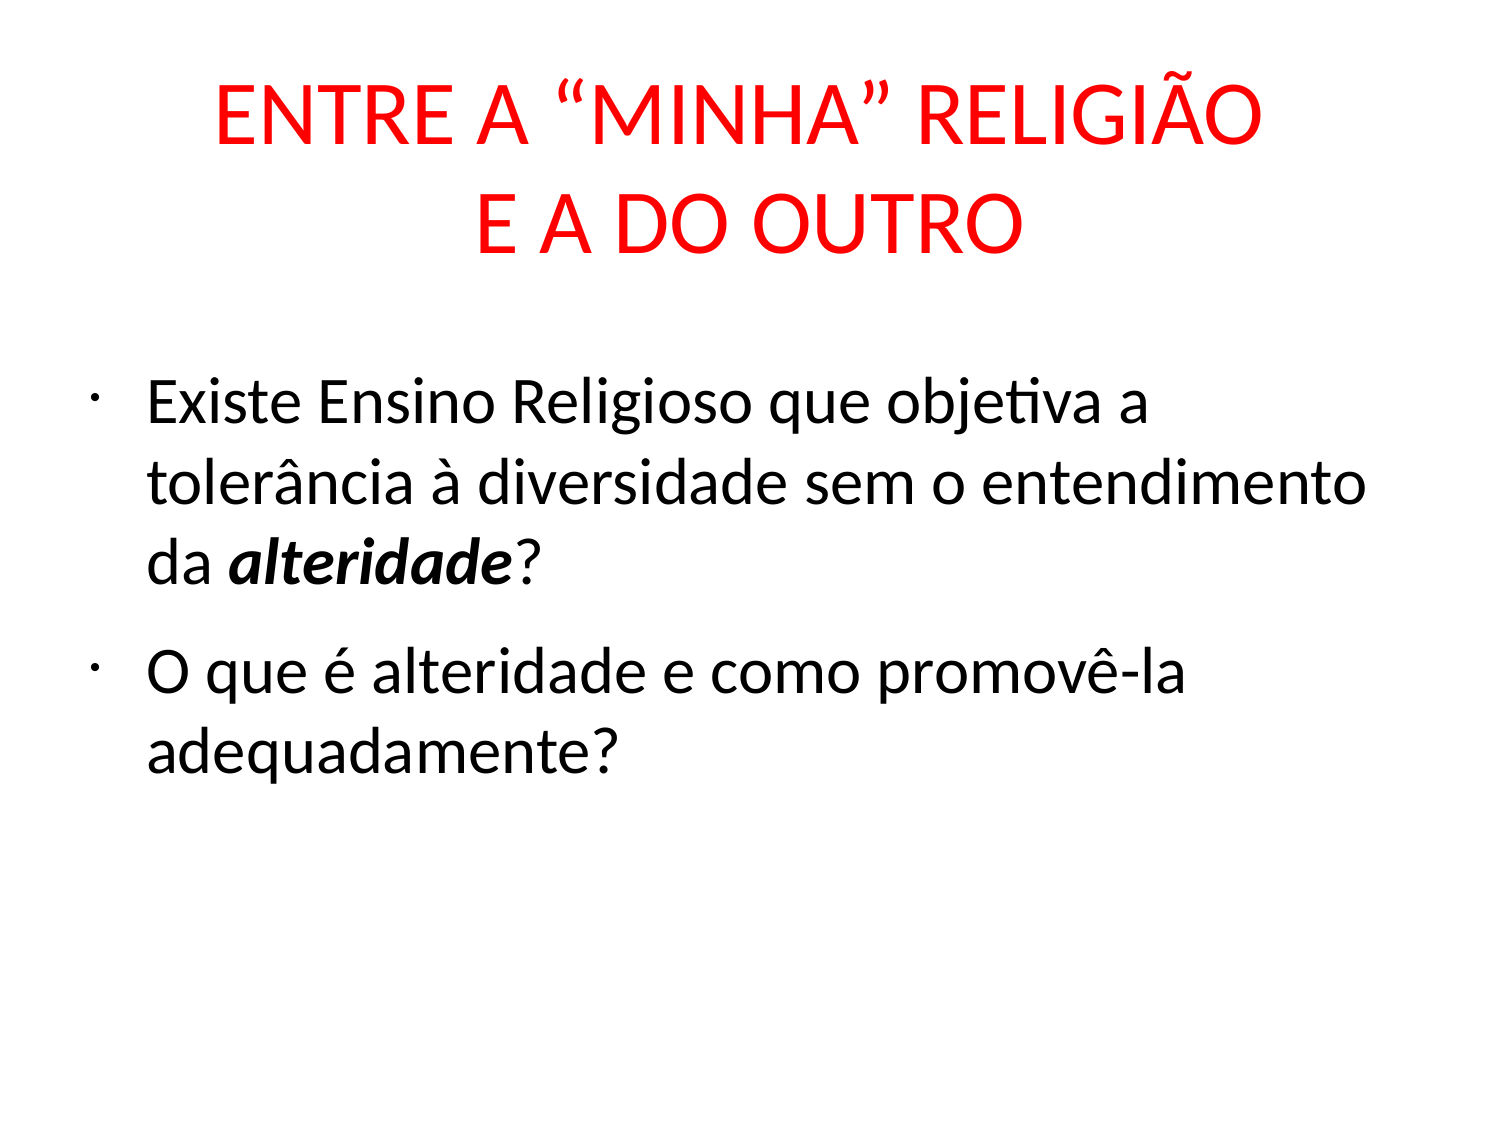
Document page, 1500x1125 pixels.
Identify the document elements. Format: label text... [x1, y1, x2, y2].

title ENTRE A “MINHA” RELIGIÃO E A DO OUTRO [75, 45, 1425, 233]
list Existe Ensino Religioso que objetiva a tolerância à diversidade sem o entendimento da alteridade? O que é alteridade e como promovê-la adequadamente? [75, 349, 1425, 1005]
